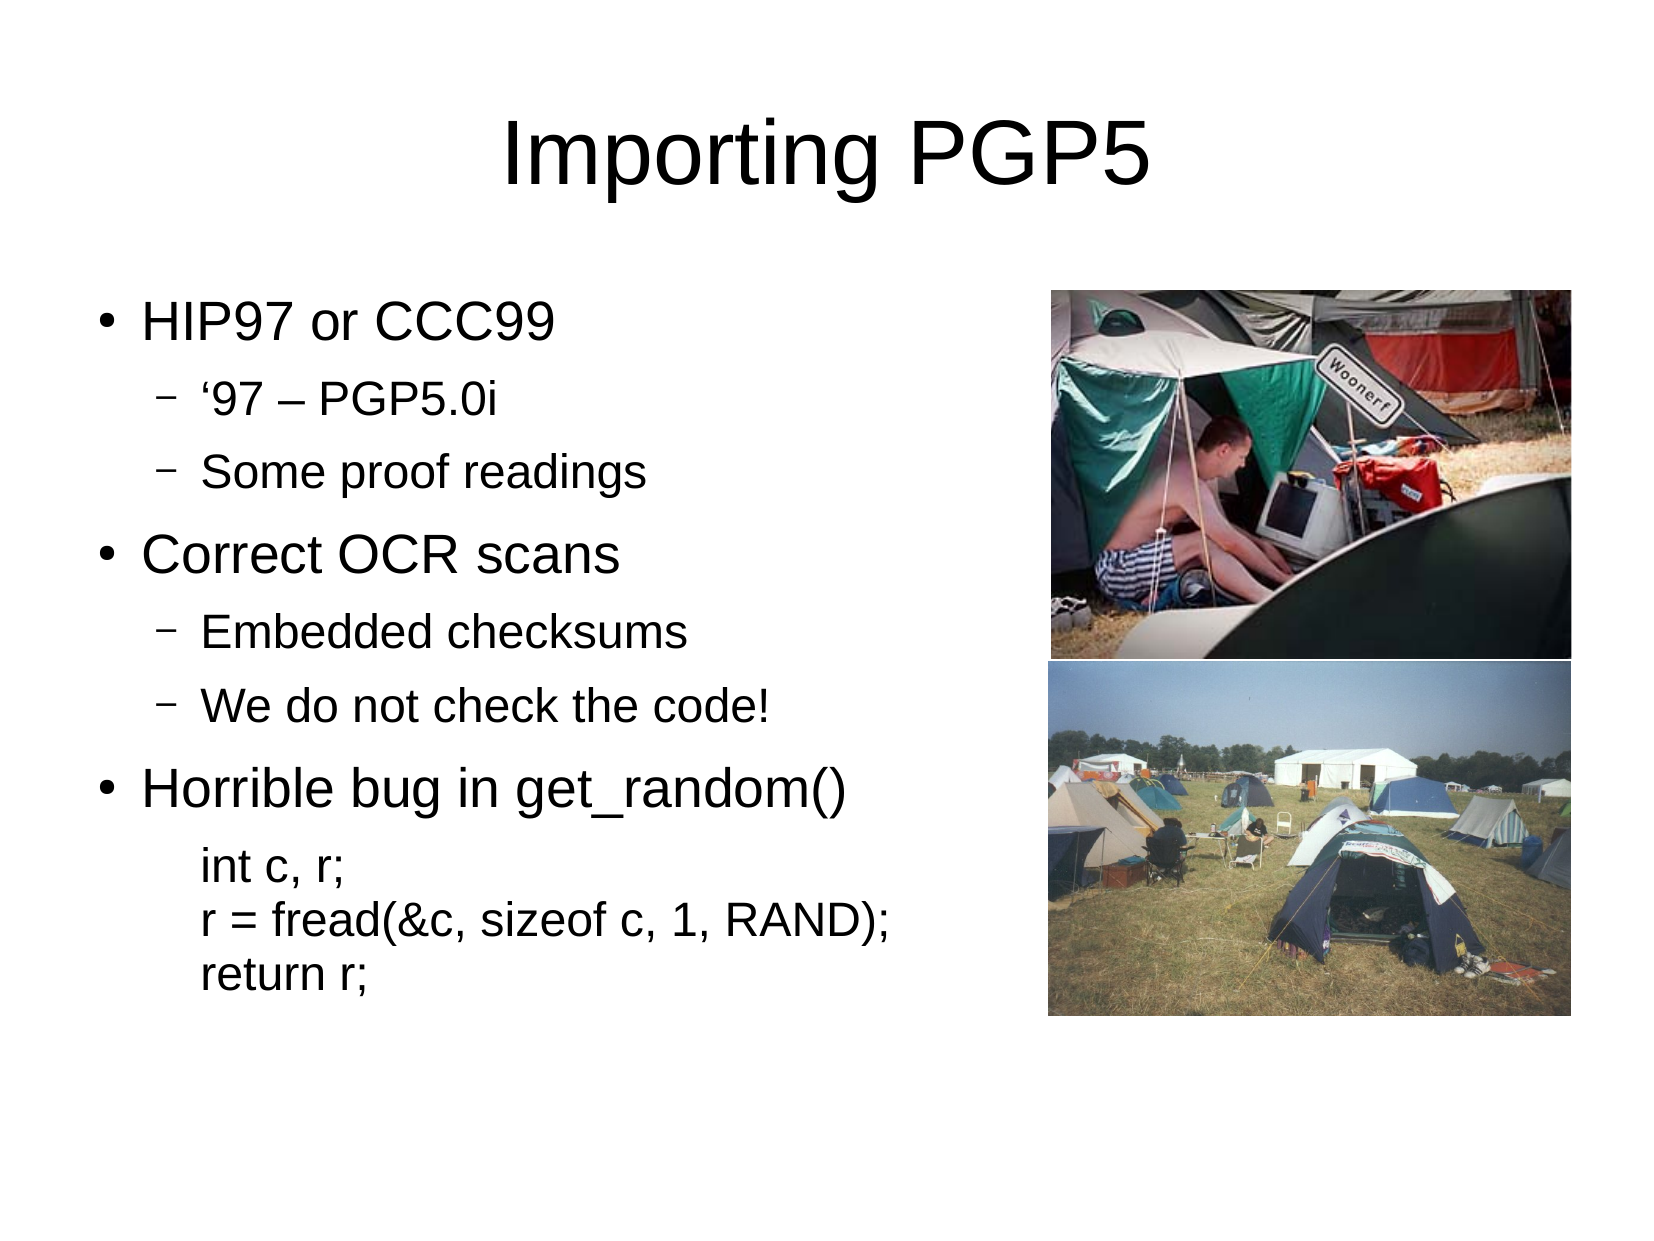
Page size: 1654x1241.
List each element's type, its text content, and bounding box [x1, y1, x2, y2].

picture [1048, 661, 1571, 1016]
list HIP97 or CCC99 ‘97 – PGP5.0i Some proof readings Correct OCR scans Embedded checksums We do not check the code! Horrible bug in get_random() int c, r; r = fread(&c, sizeof c, 1, RAND); return r; [82, 290, 1040, 1010]
title Importing PGP5 [82, 49, 1571, 257]
picture [1051, 290, 1572, 659]
